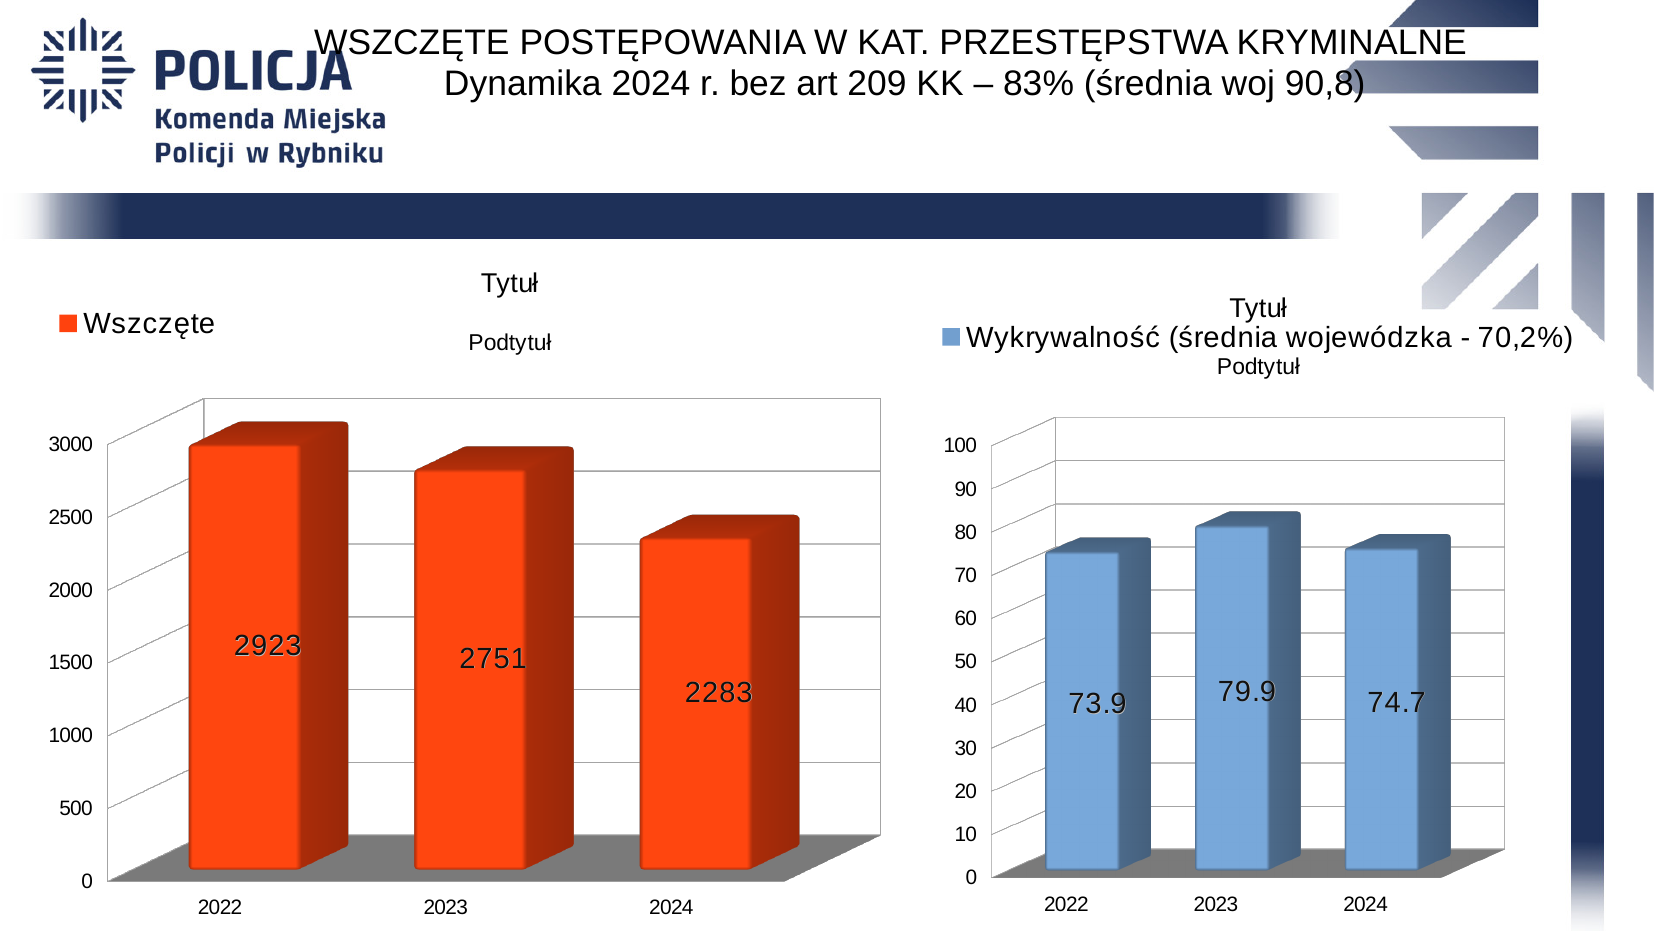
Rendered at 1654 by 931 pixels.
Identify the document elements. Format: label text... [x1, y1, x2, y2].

title WSZCZĘTE POSTĘPOWANIA W KAT. PRZESTĘPSTWA KRYMINALNE Dynamika 2024 r. bez art 209 KK – 83% (średnia woj 90,8) [146, 0, 1635, 193]
picture [0, 0, 1654, 931]
chart [0, 238, 1591, 931]
